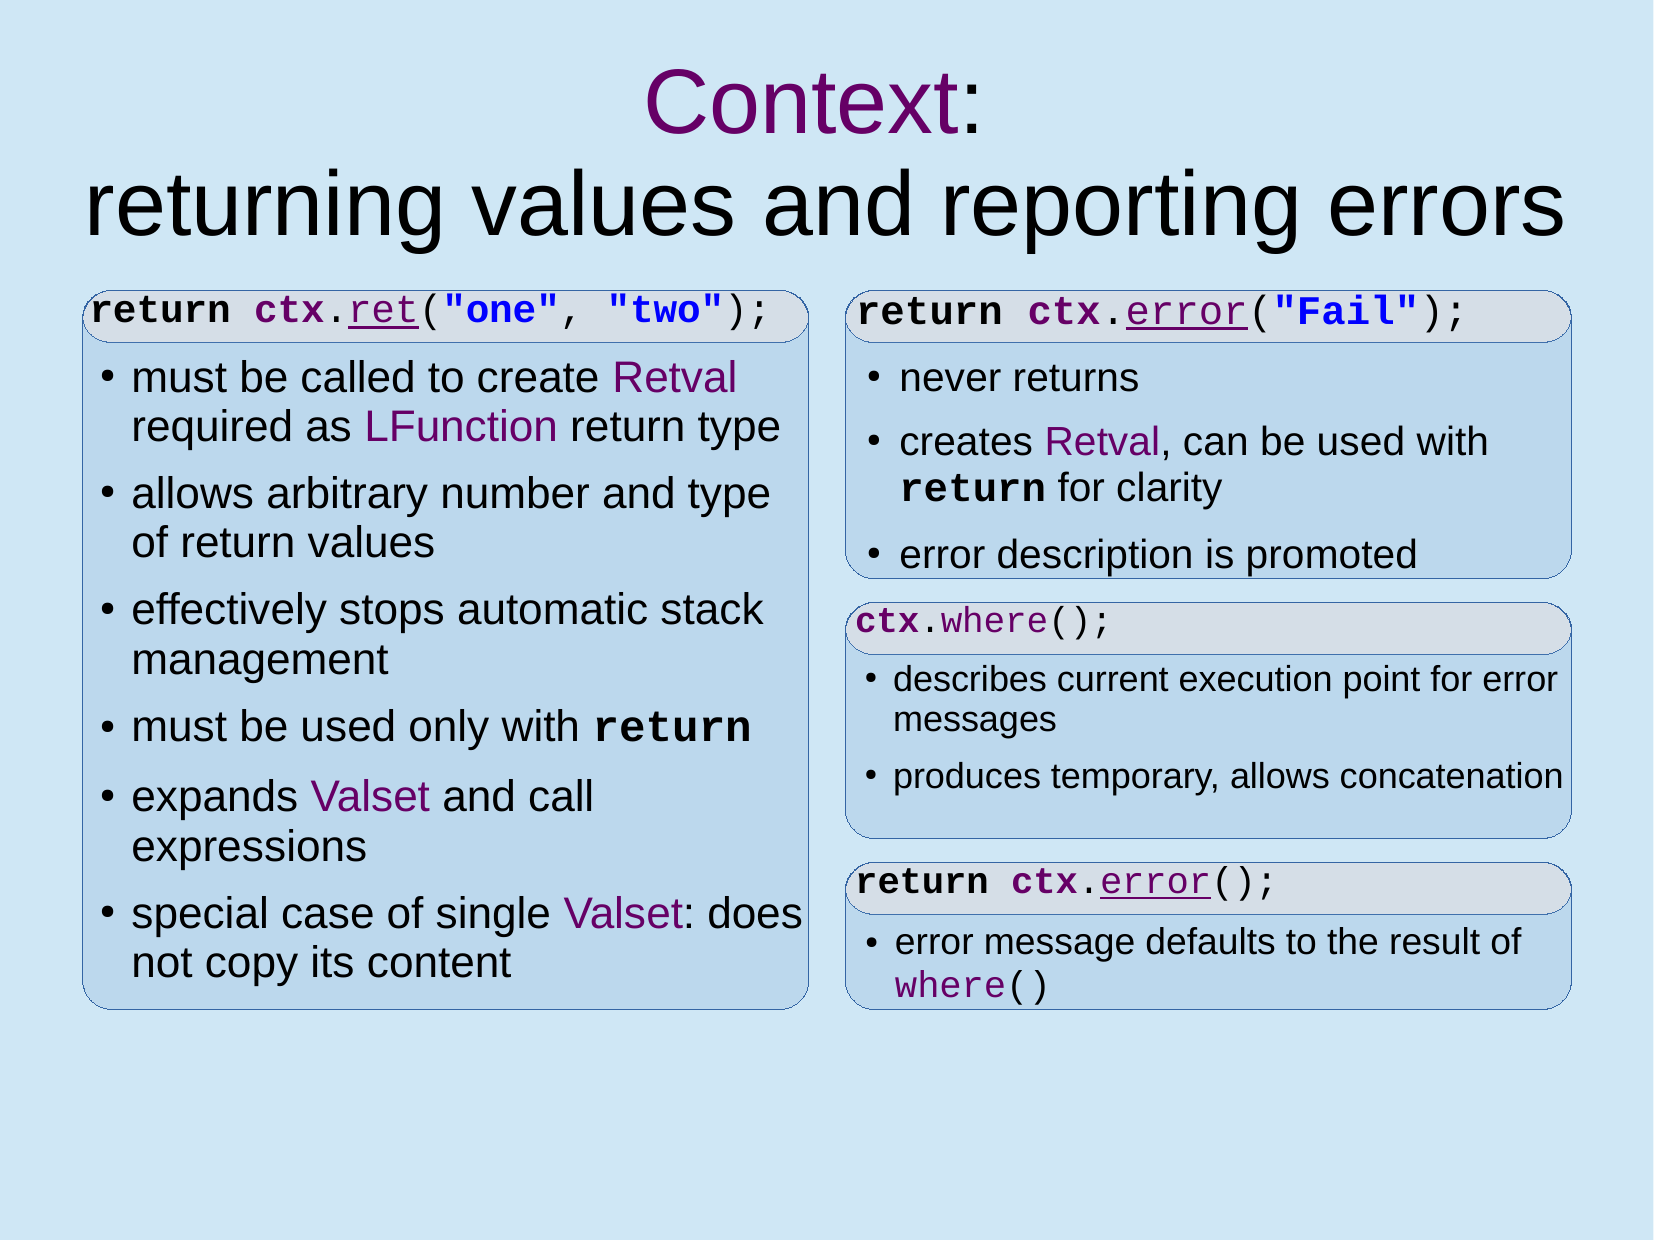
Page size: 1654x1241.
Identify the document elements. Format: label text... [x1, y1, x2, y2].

list return ctx.ret("one", "two"); must be called to create Retval required as LFunction return type allows arbitrary number and type of return values effectively stops automatic stack management must be used only with return expands Valset and call expressions special case of single Valset: does not copy its content [82, 290, 809, 1010]
list return ctx.error("Fail"); never returns creates Retval, can be used with return for clarity error description is promoted [845, 290, 1572, 579]
title Context: returning values and reporting errors [82, 49, 1571, 257]
list ctx.where(); describes current execution point for error messages produces temporary, allows concatenation [845, 602, 1572, 839]
list return ctx.error(); error message defaults to the result of where() [845, 862, 1572, 1010]
